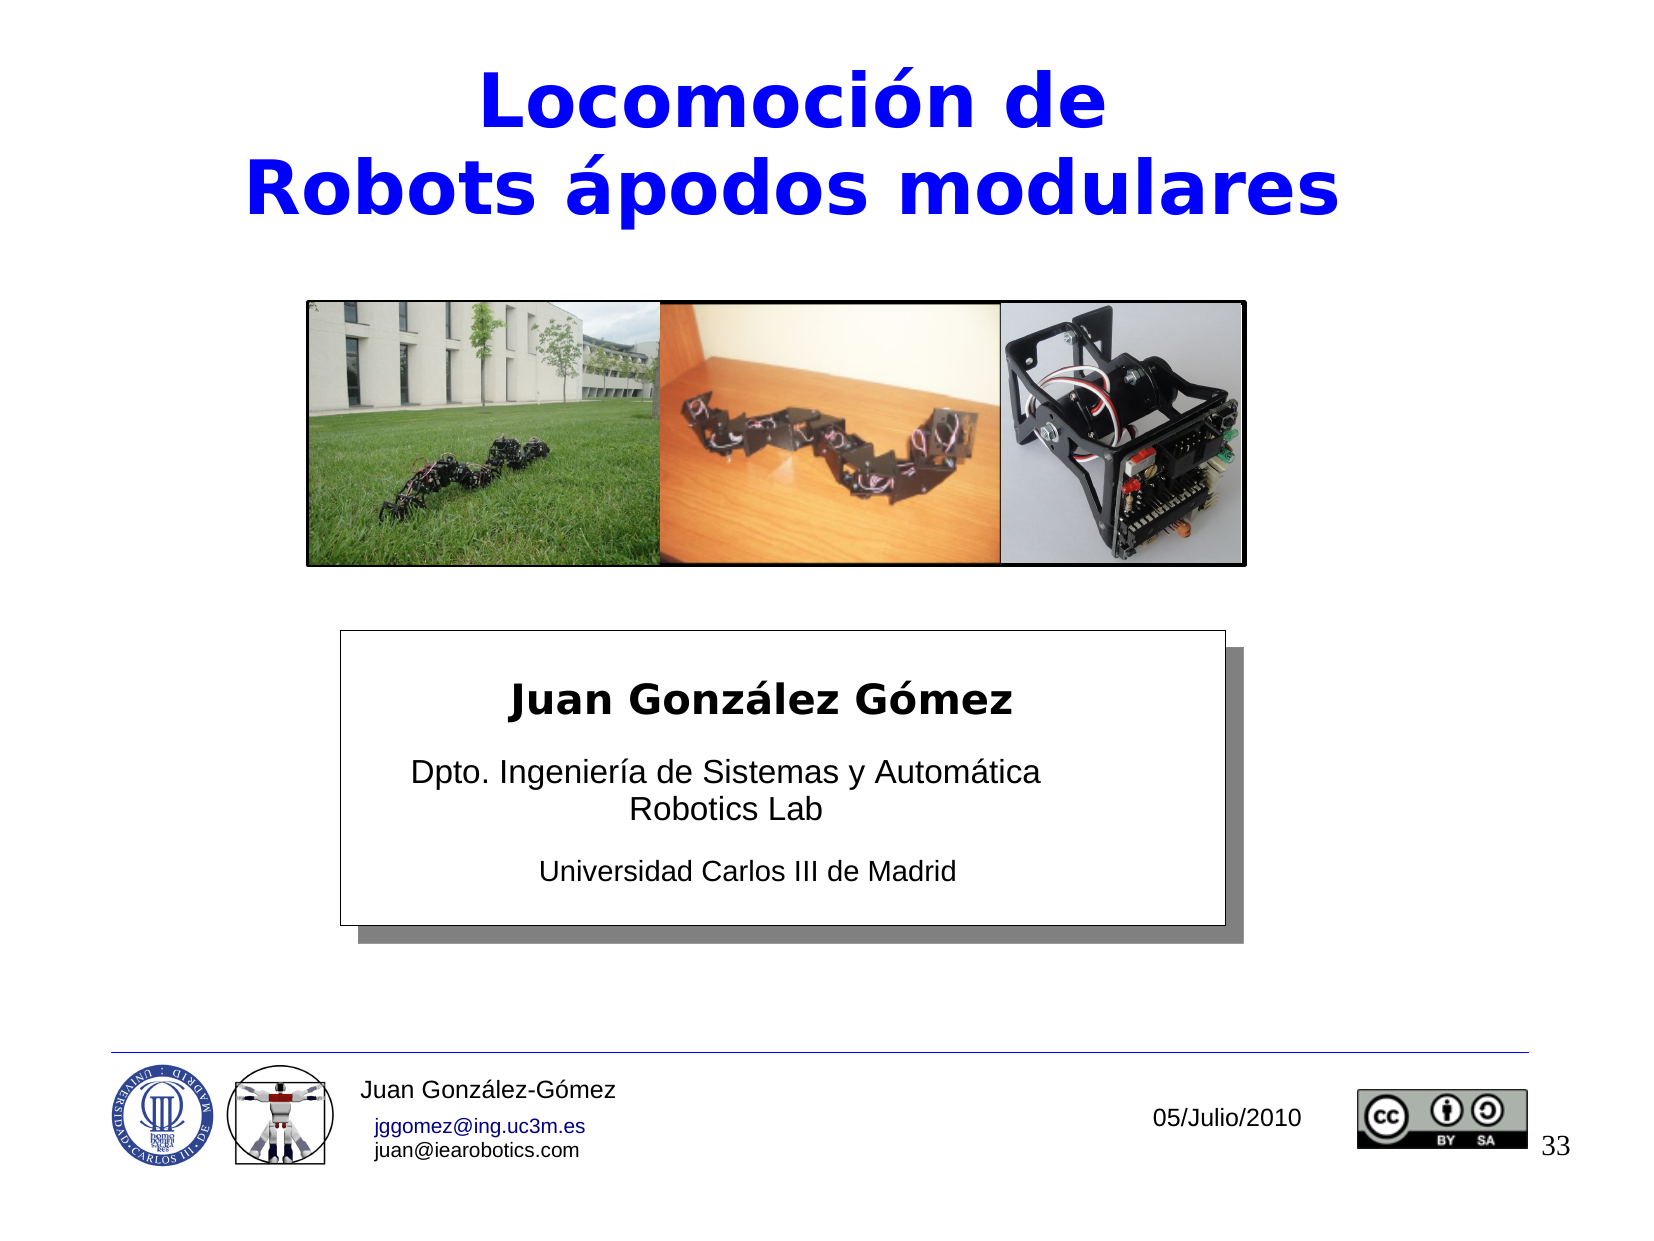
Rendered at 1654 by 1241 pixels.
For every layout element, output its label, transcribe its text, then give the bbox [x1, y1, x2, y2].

picture [308, 302, 1241, 565]
text_box Juan González Gómez [495, 668, 1029, 735]
text_box Locomoción de Robots ápodos modulares [229, 50, 1358, 240]
picture [226, 1065, 334, 1165]
text_box 05/Julio/2010 [1131, 1096, 1335, 1141]
text_box Juan González-Gómez [345, 1067, 632, 1111]
text_box [340, 630, 1226, 926]
text_box Dpto. Ingeniería de Sistemas y Automática Robotics Lab [395, 745, 1058, 835]
text_box jggomez@ing.uc3m.es juan@iearobotics.com [359, 1107, 601, 1170]
picture [110, 1062, 215, 1167]
text_box Universidad Carlos III de Madrid [524, 847, 1021, 901]
picture [1357, 1089, 1528, 1149]
